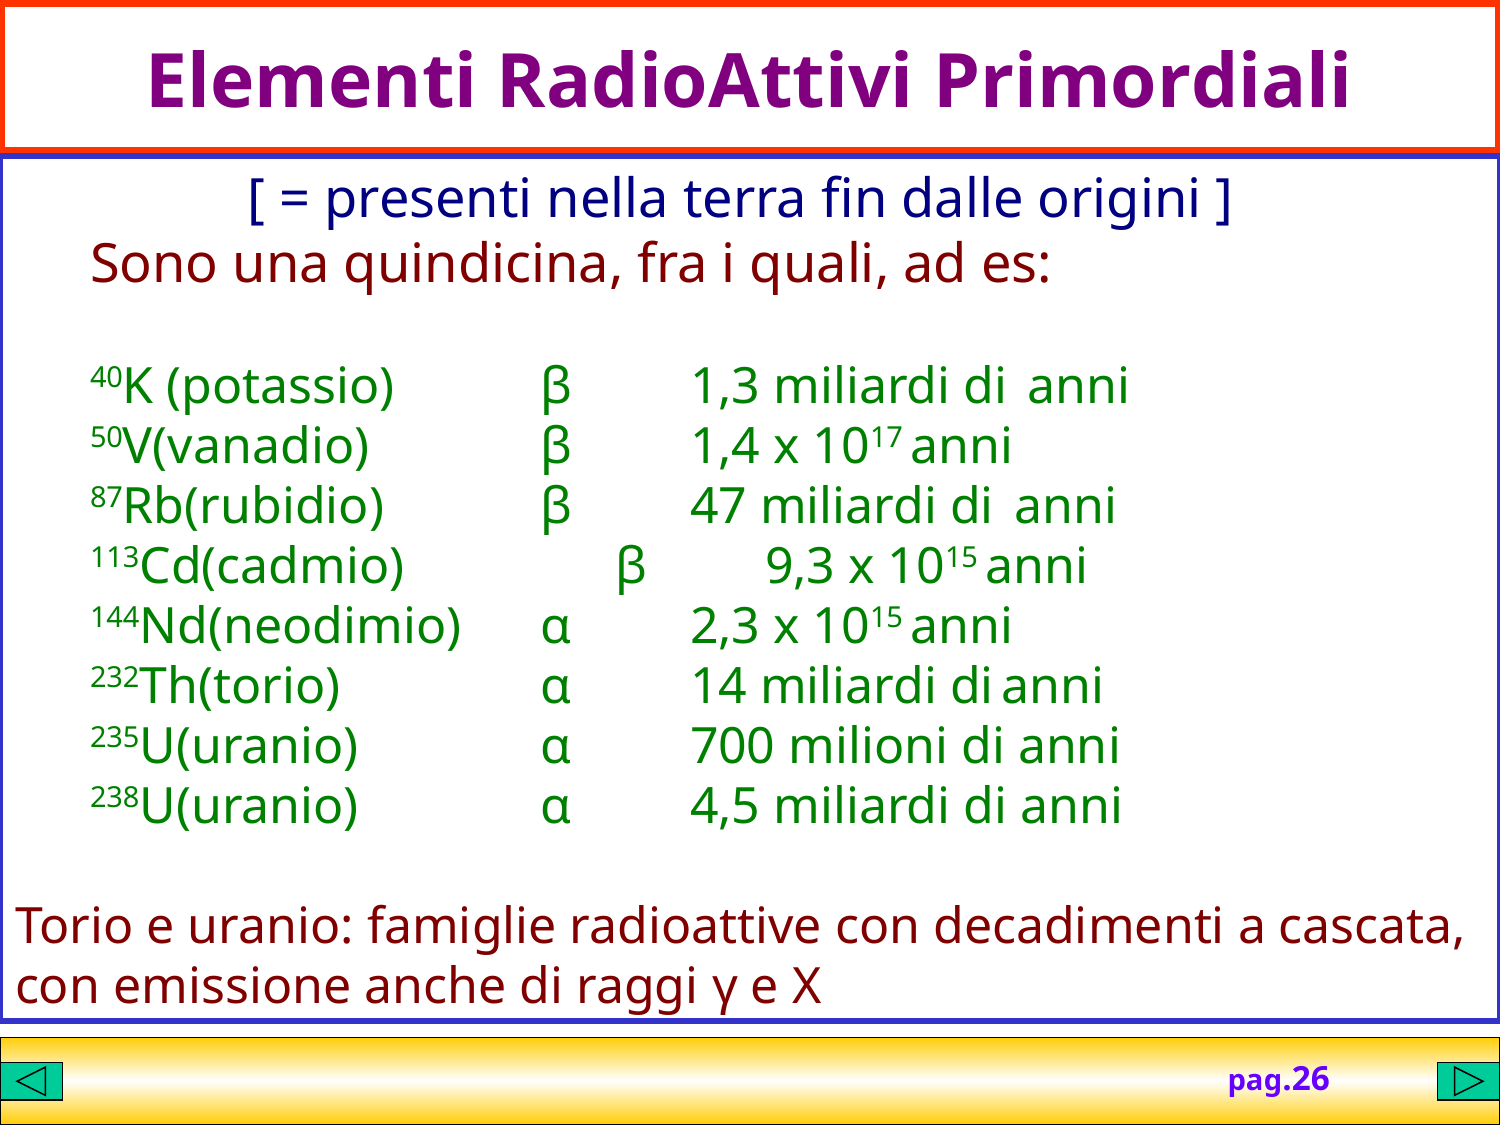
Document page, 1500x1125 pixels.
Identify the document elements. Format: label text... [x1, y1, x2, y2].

text_box [ = presenti nella terra fin dalle origini ] Sono una quindicina, fra i quali, ad es: 40K (potassio) β 1,3 miliardi di anni 50V(vanadio) β 1,4 x 1017 anni 87Rb(rubidio) β 47 miliardi di anni 113Cd(cadmio) β 9,3 x 1015 anni 144Nd(neodimio) α 2,3 x 1015 anni 232Th(torio) α 14 miliardi di anni 235U(uranio) α 700 milioni di anni 238U(uranio) α 4,5 miliardi di anni Torio e uranio: famiglie radioattive con decadimenti a cascata, con emissione anche di raggi γ e X [0, 155, 1500, 1021]
title Elementi RadioAttivi Primordiali [0, 2, 1500, 153]
